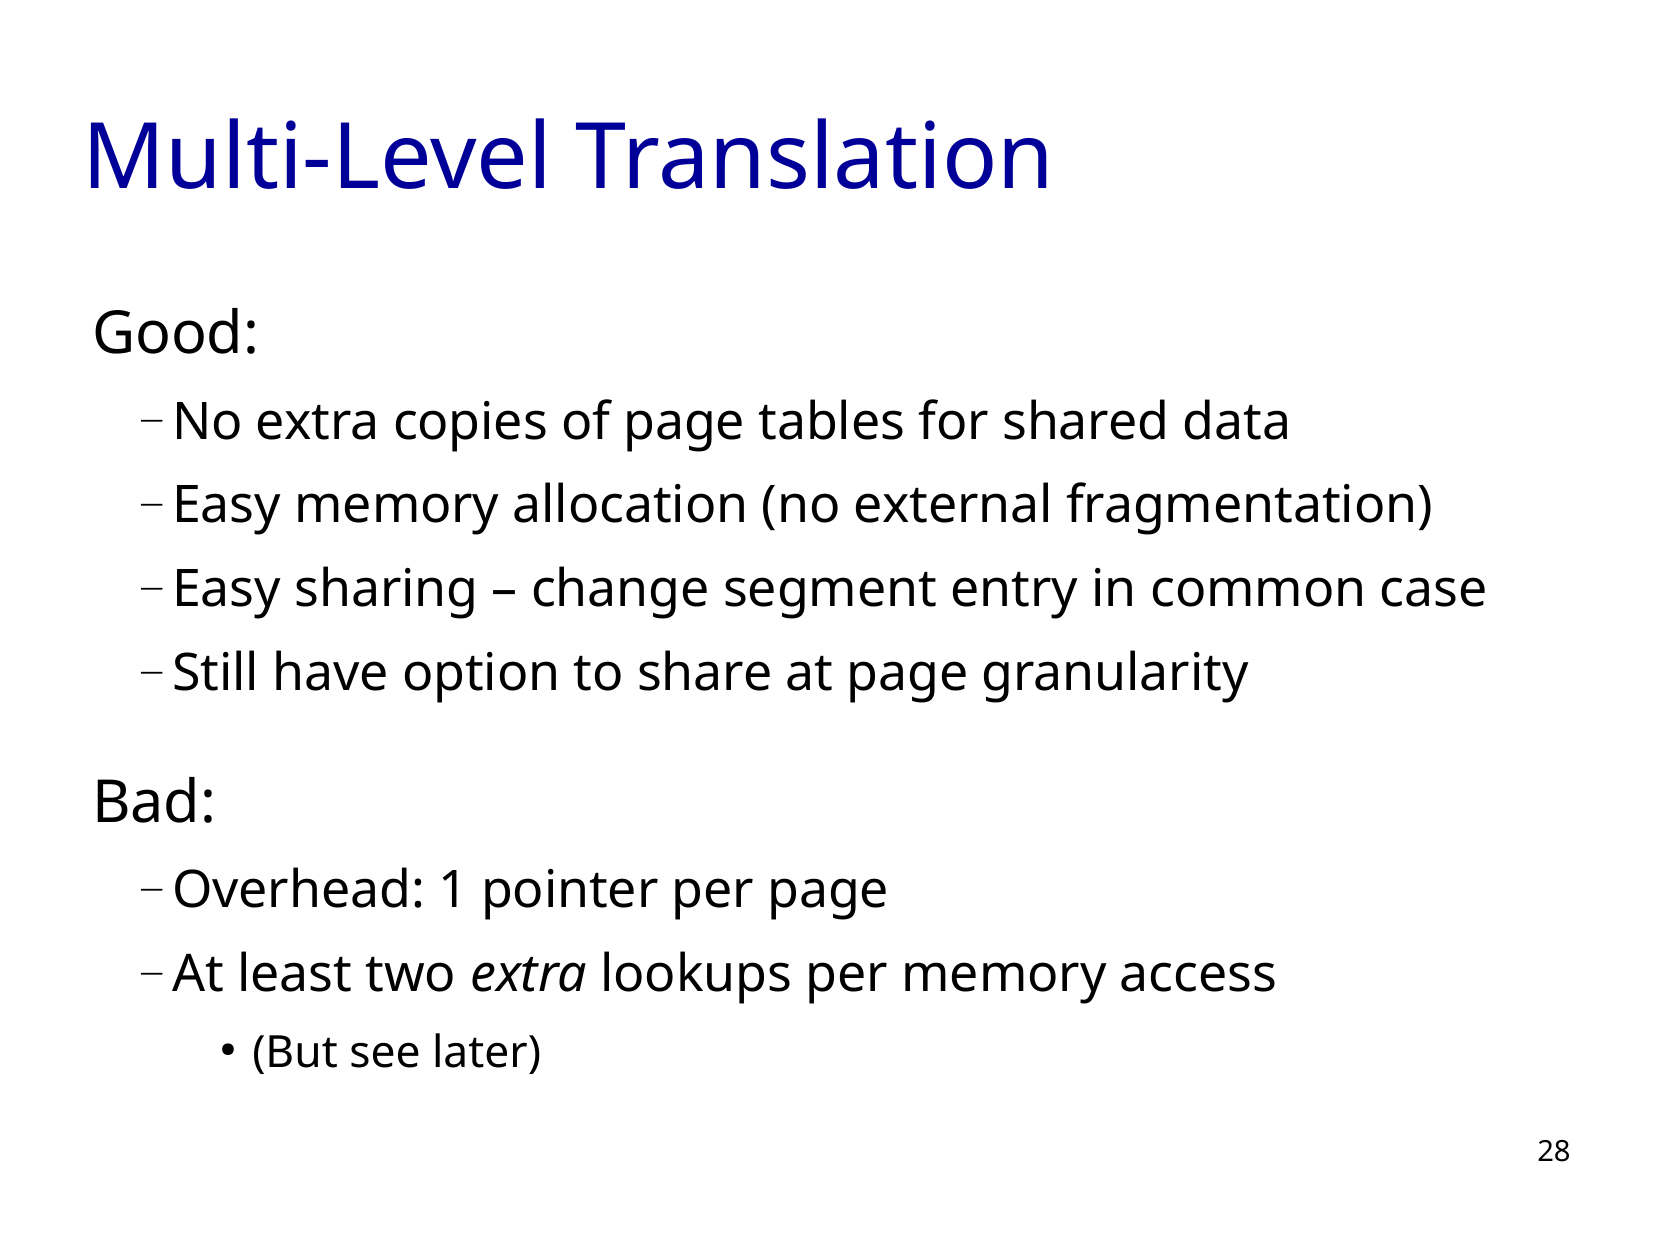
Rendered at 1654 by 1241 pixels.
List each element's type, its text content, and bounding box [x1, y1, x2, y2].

list Good: No extra copies of page tables for shared data Easy memory allocation (no external fragmentation) Easy sharing – change segment entry in common case Still have option to share at page granularity Bad: Overhead: 1 pointer per page At least two extra lookups per memory access (But see later) [60, 290, 1571, 1096]
title Multi-Level Translation [82, 49, 1571, 257]
